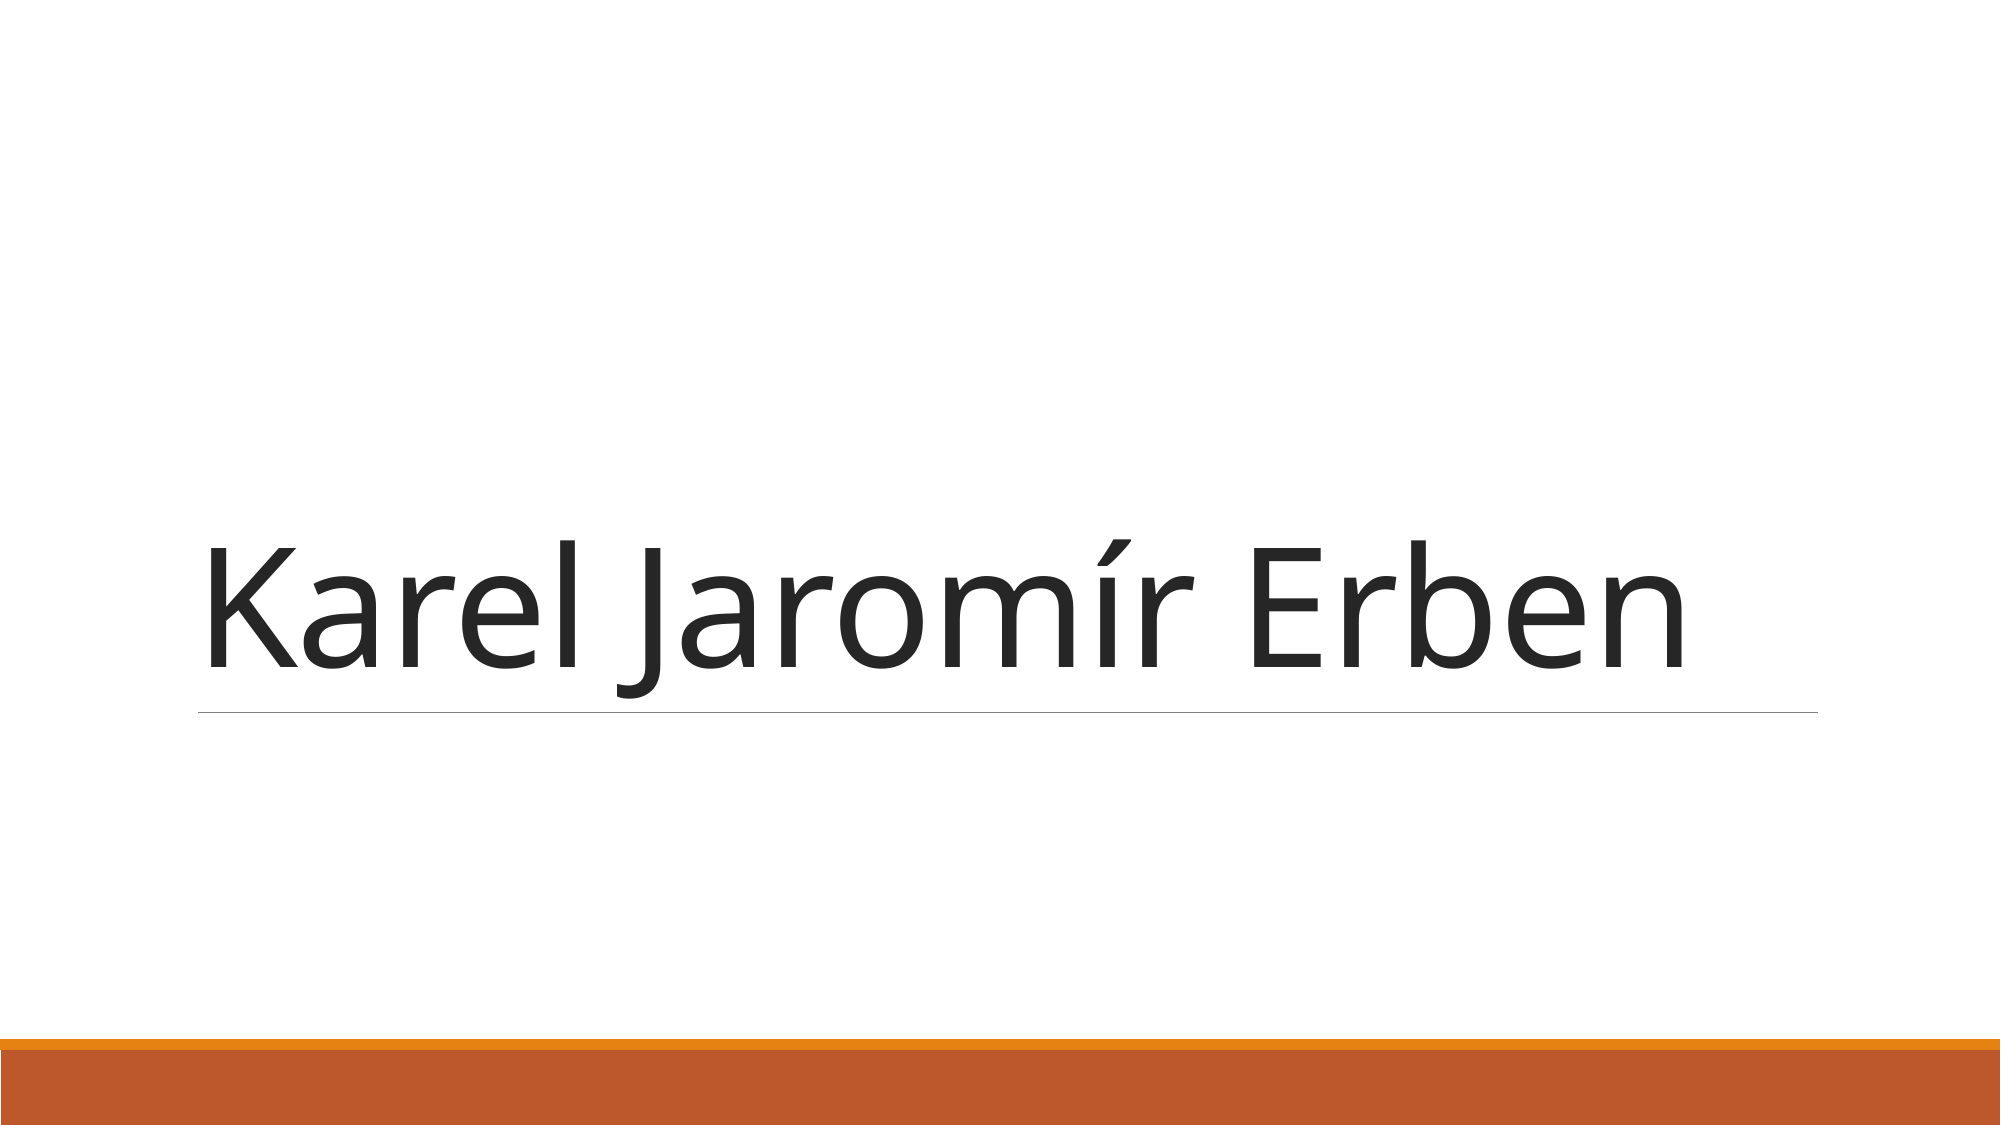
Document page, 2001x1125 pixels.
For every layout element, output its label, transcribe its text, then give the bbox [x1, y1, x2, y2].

title Karel Jaromír Erben [180, 124, 1831, 710]
